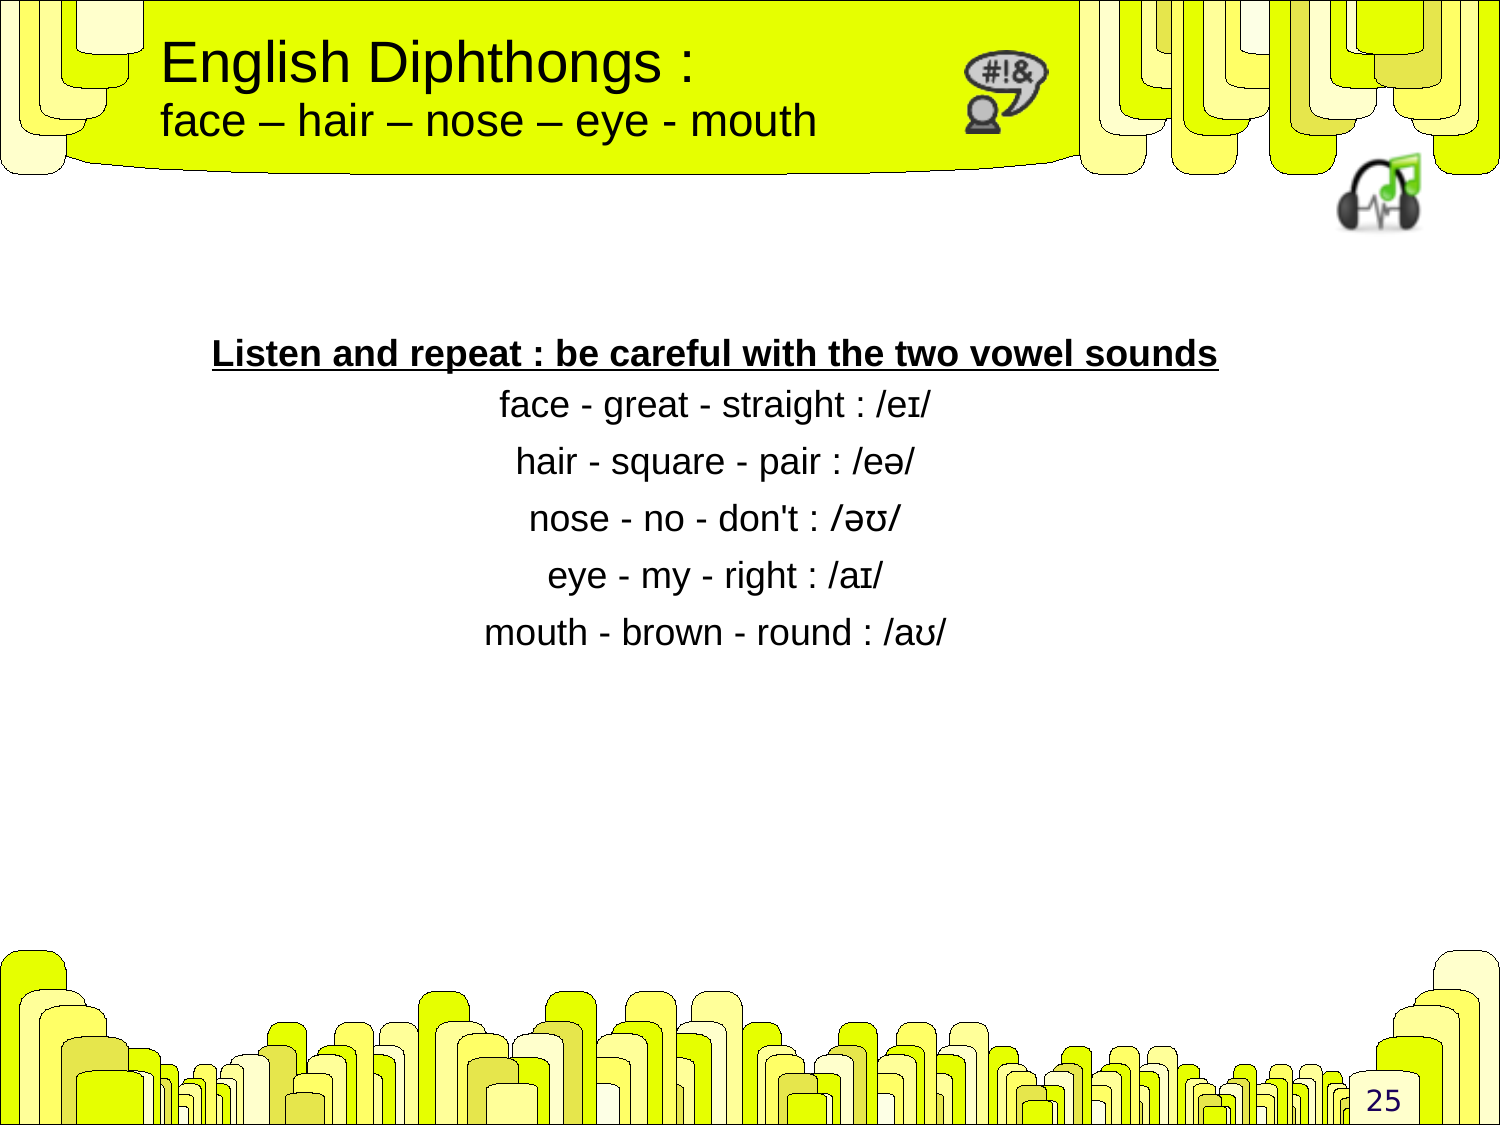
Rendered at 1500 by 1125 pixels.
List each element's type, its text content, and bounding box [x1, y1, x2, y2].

text_box Listen and repeat : be careful with the two vowel sounds face - great - straight : /eɪ/ hair - square - pair : /eə/ nose - no - don't : /əʊ/ eye - my - right : /aɪ/ mouth - brown - round : /aʊ/ [196, 321, 1235, 660]
picture [1333, 143, 1428, 238]
title English Diphthongs : face – hair – nose – eye - mouth [160, 20, 1050, 156]
